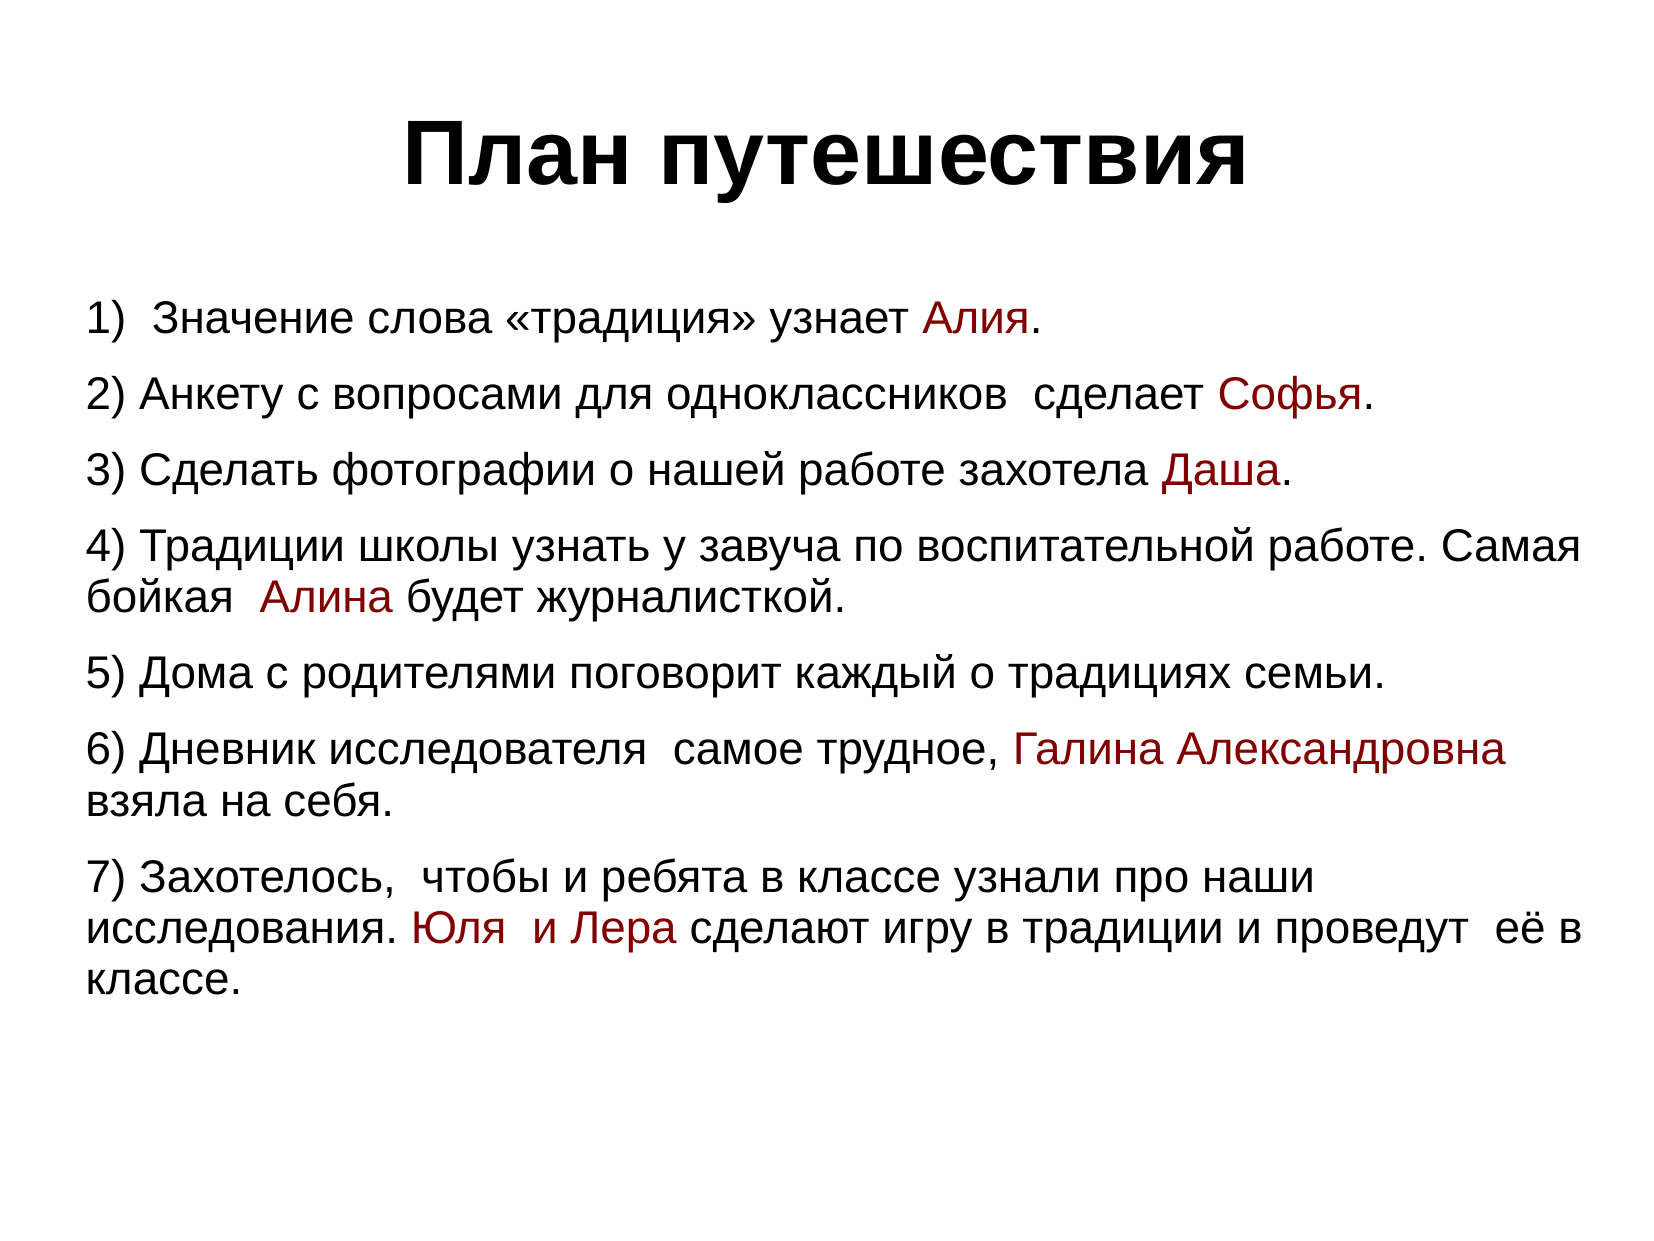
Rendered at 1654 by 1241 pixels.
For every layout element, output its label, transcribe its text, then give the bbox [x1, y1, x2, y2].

title План путешествия [82, 49, 1571, 236]
text_box 1) Значение слова «традиция» узнает Алия. 2) Анкету с вопросами для одноклассников сделает Софья. 3) Сделать фотографии о нашей работе захотела Даша. 4) Традиции школы узнать у завуча по воспитательной работе. Самая бойкая Алина будет журналисткой. 5) Дома с родителями поговорит каждый о традициях семьи. 6) Дневник исследователя самое трудное, Галина Александровна взяла на себя. 7) Захотелось, чтобы и ребята в классе узнали про наши исследования. Юля и Лера сделают игру в традиции и проведут её в классе. [70, 236, 1619, 1146]
